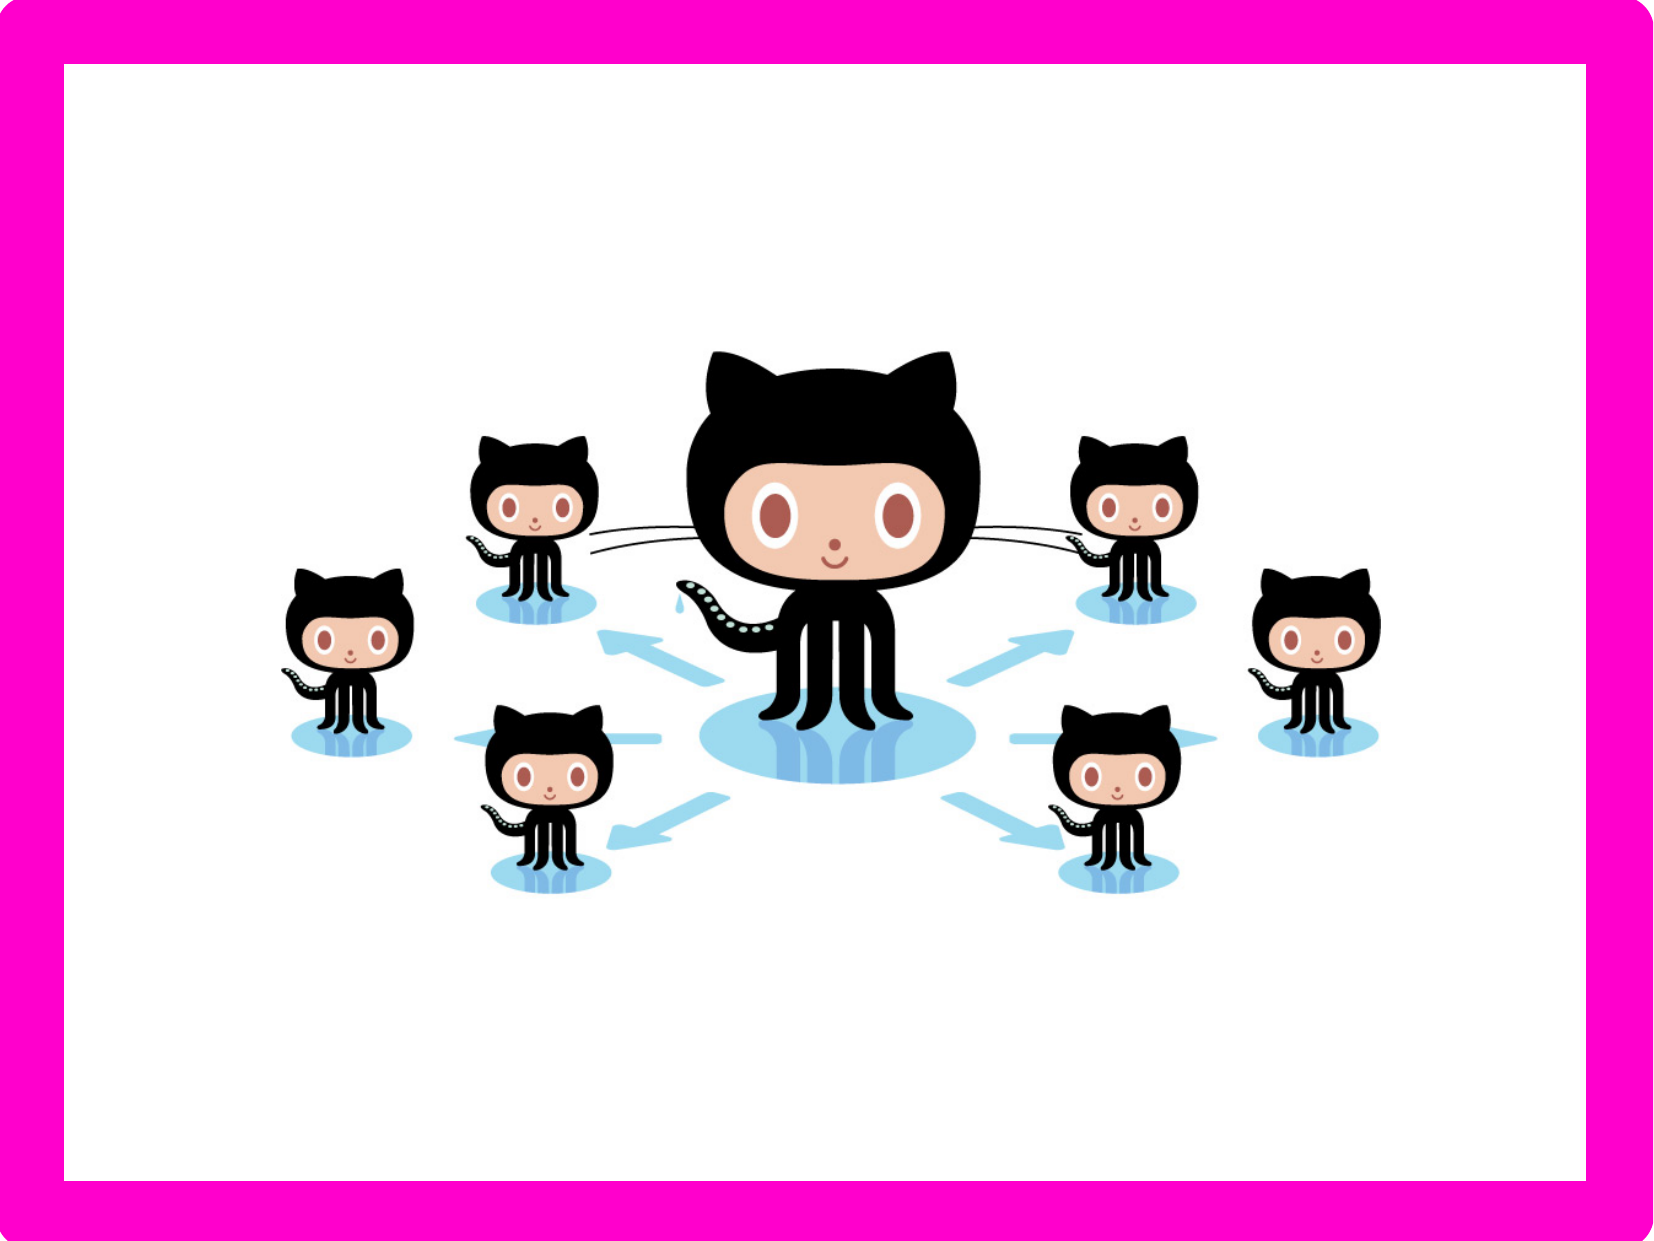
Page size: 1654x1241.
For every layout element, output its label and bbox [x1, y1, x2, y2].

picture [281, 74, 1381, 1174]
